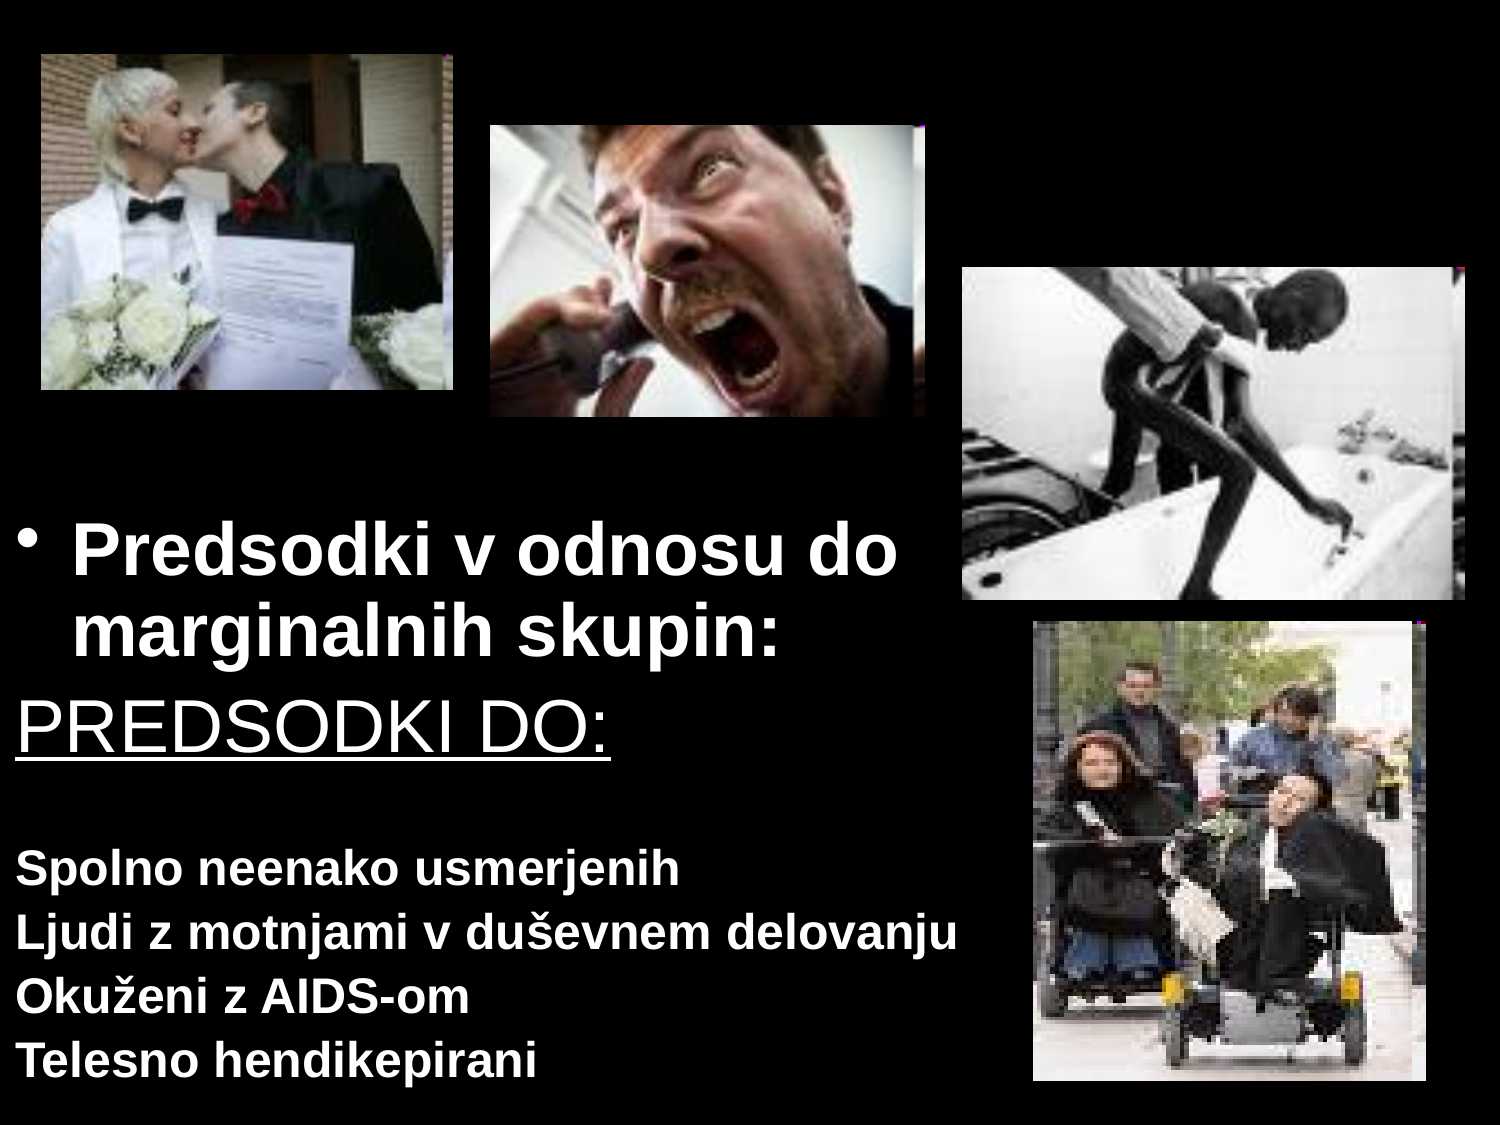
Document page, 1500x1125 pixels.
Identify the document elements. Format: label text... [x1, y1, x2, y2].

picture [962, 267, 1465, 600]
list Predsodki v odnosu do marginalnih skupin: PREDSODKI DO: Spolno neenako usmerjenih Ljudi z motnjami v duševnem delovanju Okuženi z AIDS-om Telesno hendikepirani [0, 503, 1350, 1125]
picture [490, 125, 925, 417]
picture [1033, 621, 1426, 1081]
picture [41, 54, 453, 391]
